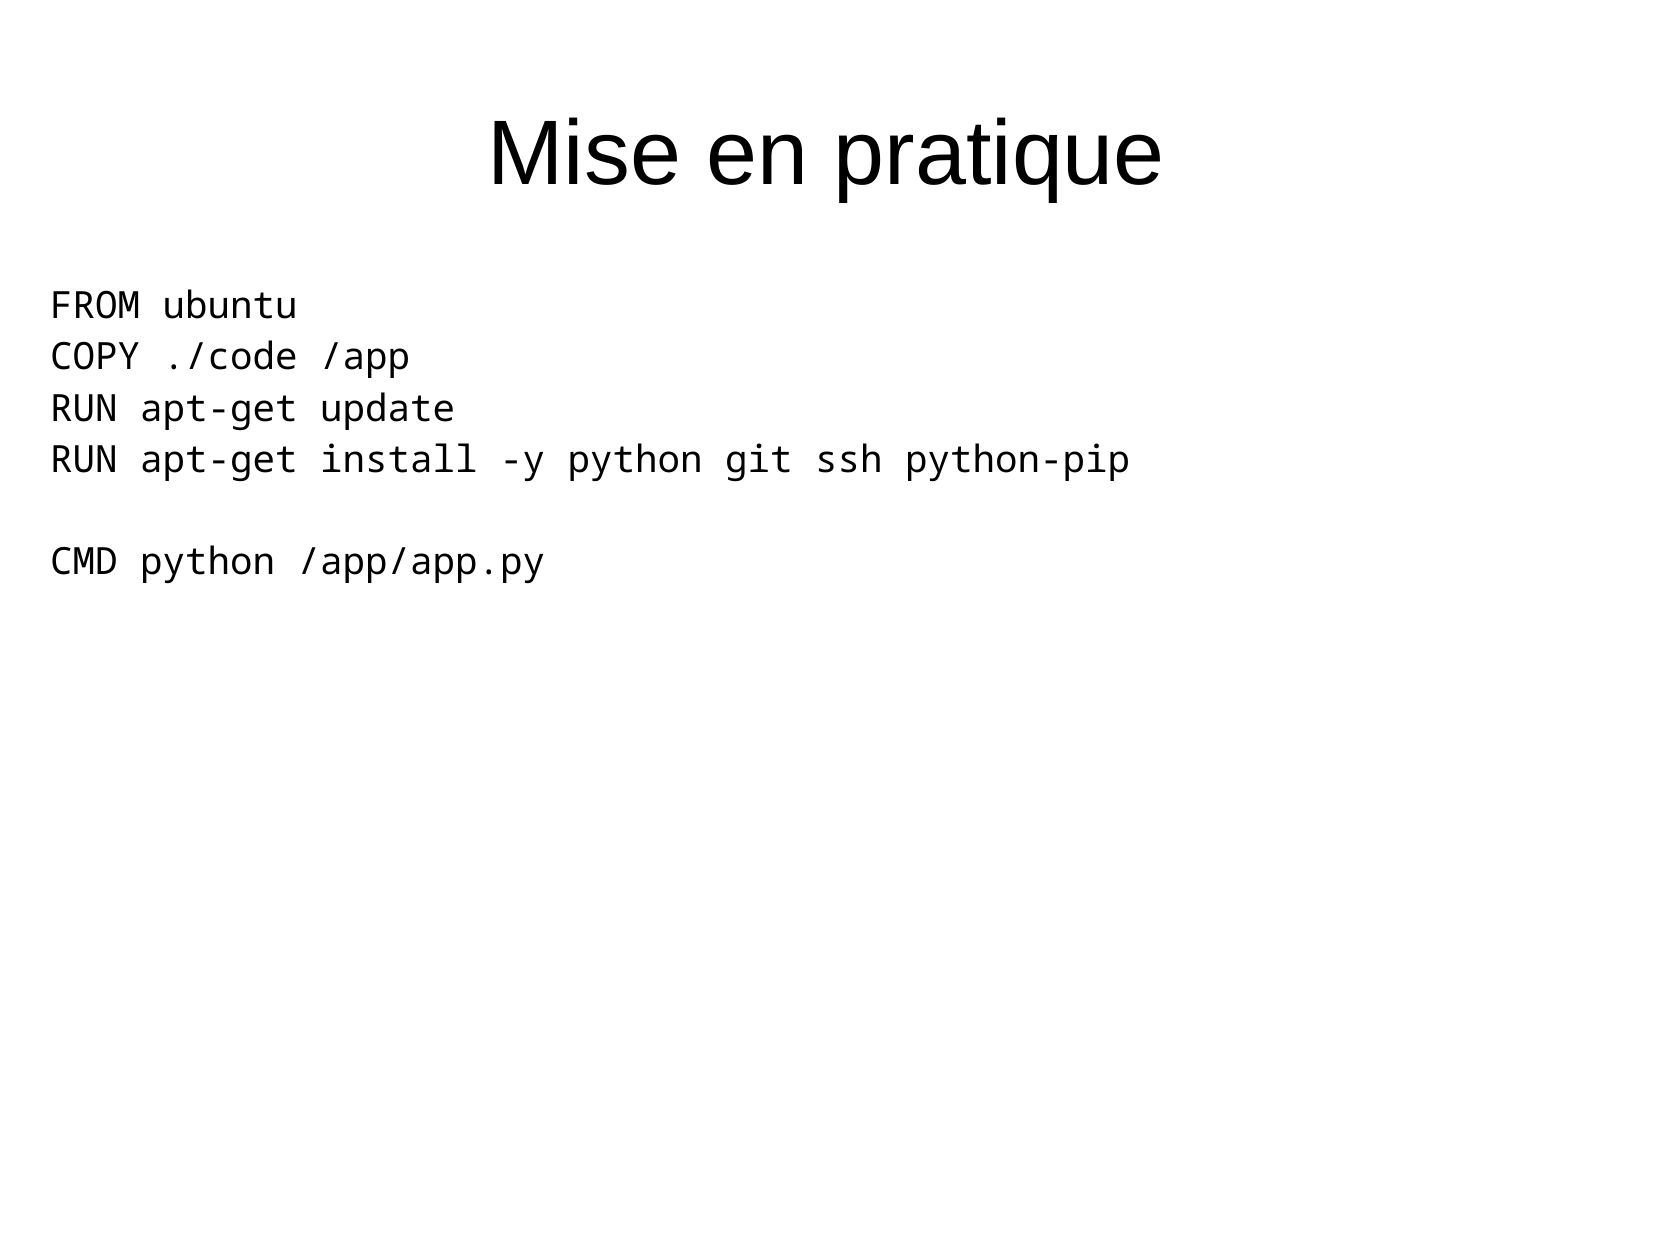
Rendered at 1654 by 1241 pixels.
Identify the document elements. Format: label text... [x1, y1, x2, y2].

title Mise en pratique [82, 49, 1571, 257]
text_box FROM ubuntu COPY ./code /app RUN apt-get update RUN apt-get install -y python git ssh python-pip CMD python /app/app.py [35, 271, 1607, 1146]
